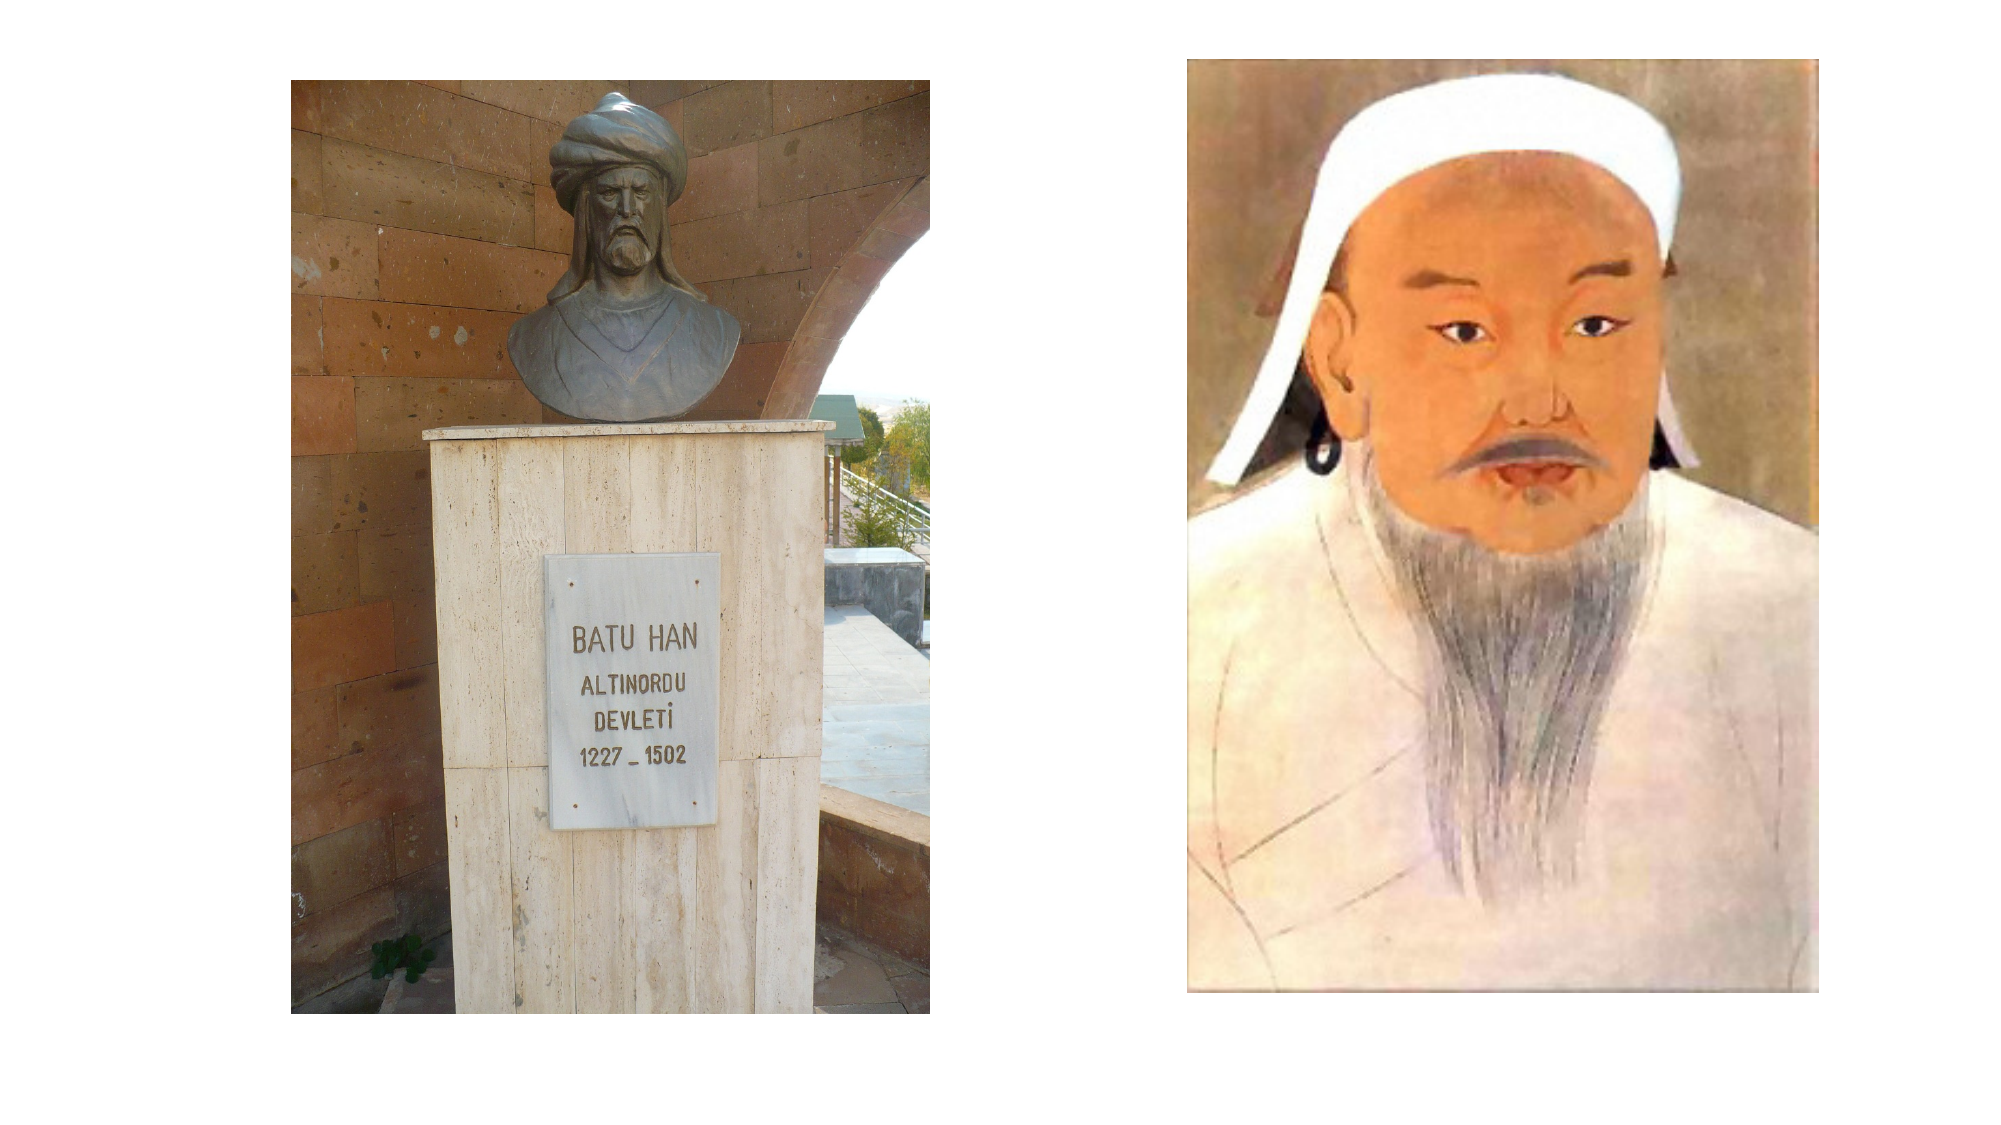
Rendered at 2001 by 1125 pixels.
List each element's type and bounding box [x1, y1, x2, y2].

picture [1187, 59, 1819, 994]
picture [291, 80, 930, 1014]
